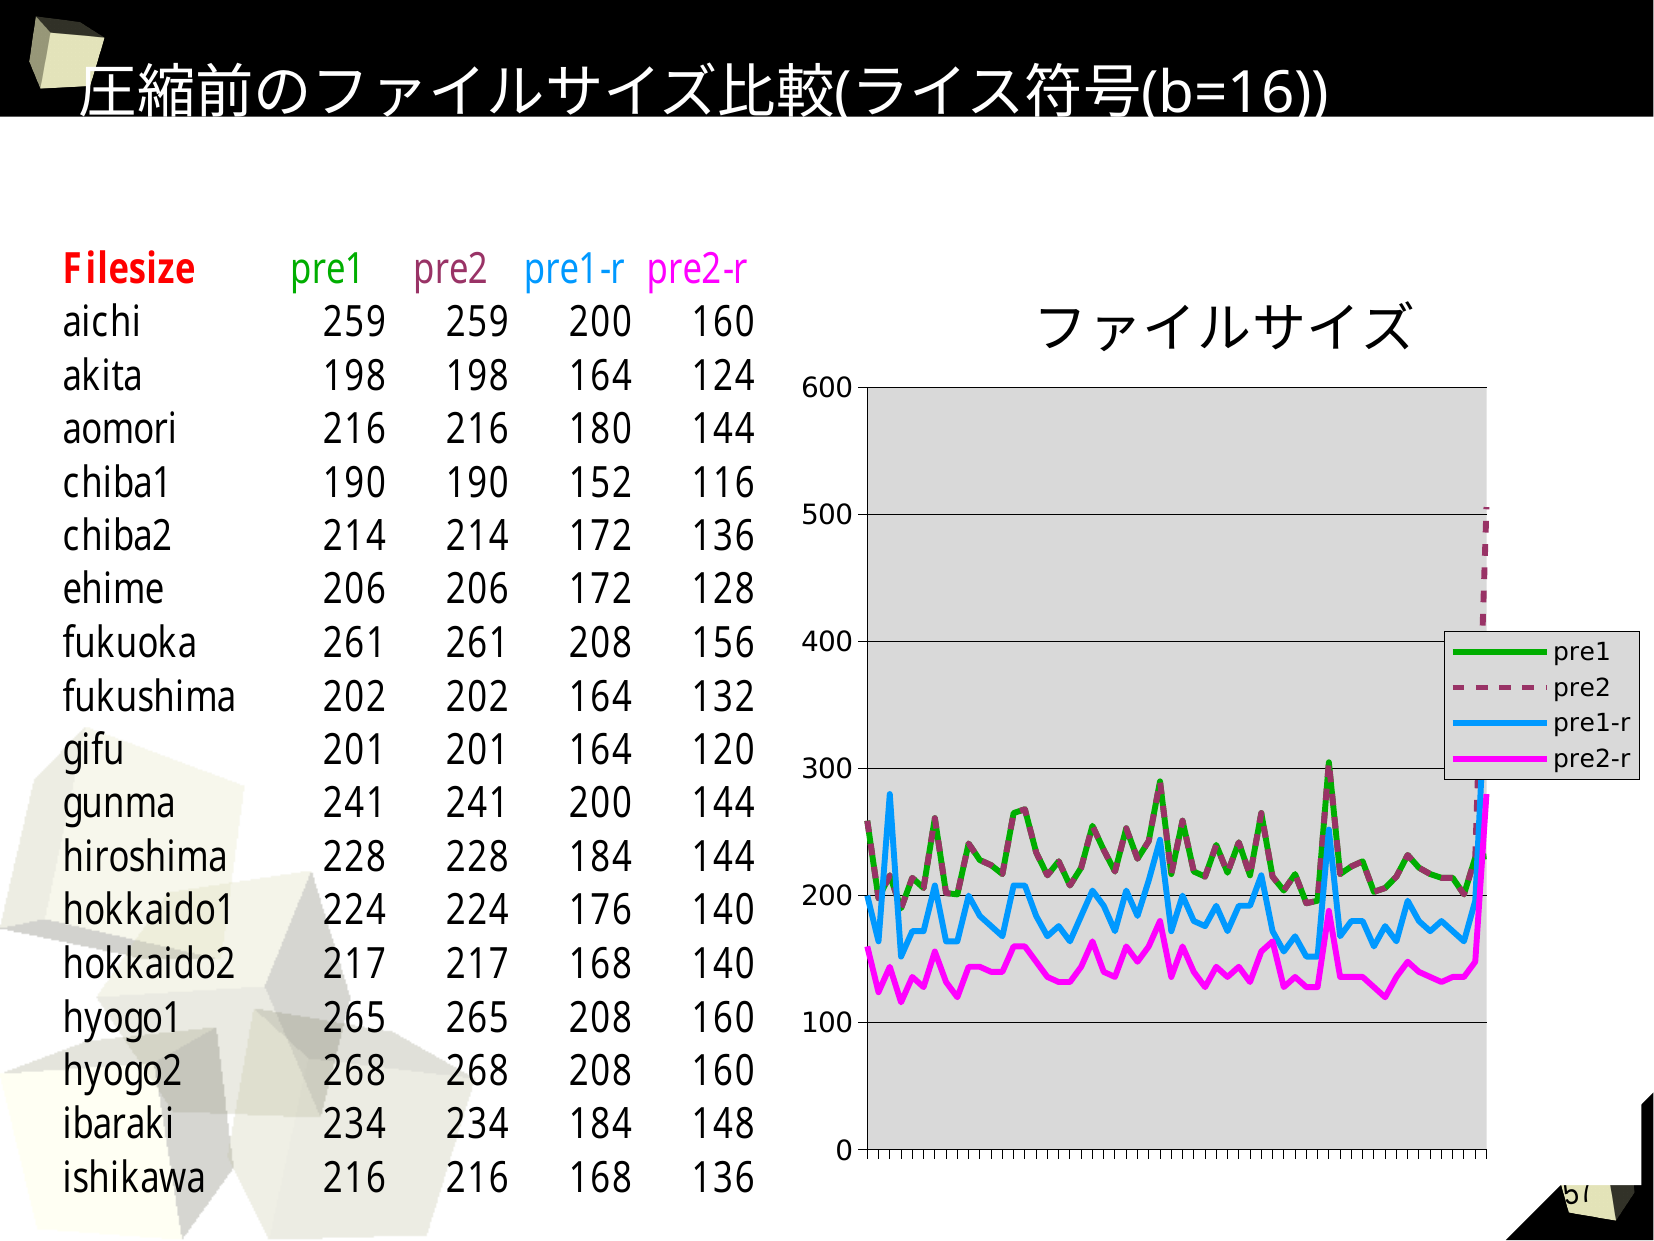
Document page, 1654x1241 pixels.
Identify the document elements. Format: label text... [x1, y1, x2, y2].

text_box 圧縮前のファイルサイズ比較(ライス符号(b=16)) [61, 34, 1388, 134]
chart [783, 254, 1642, 1186]
chart [60, 240, 761, 1207]
picture [0, 726, 477, 1241]
